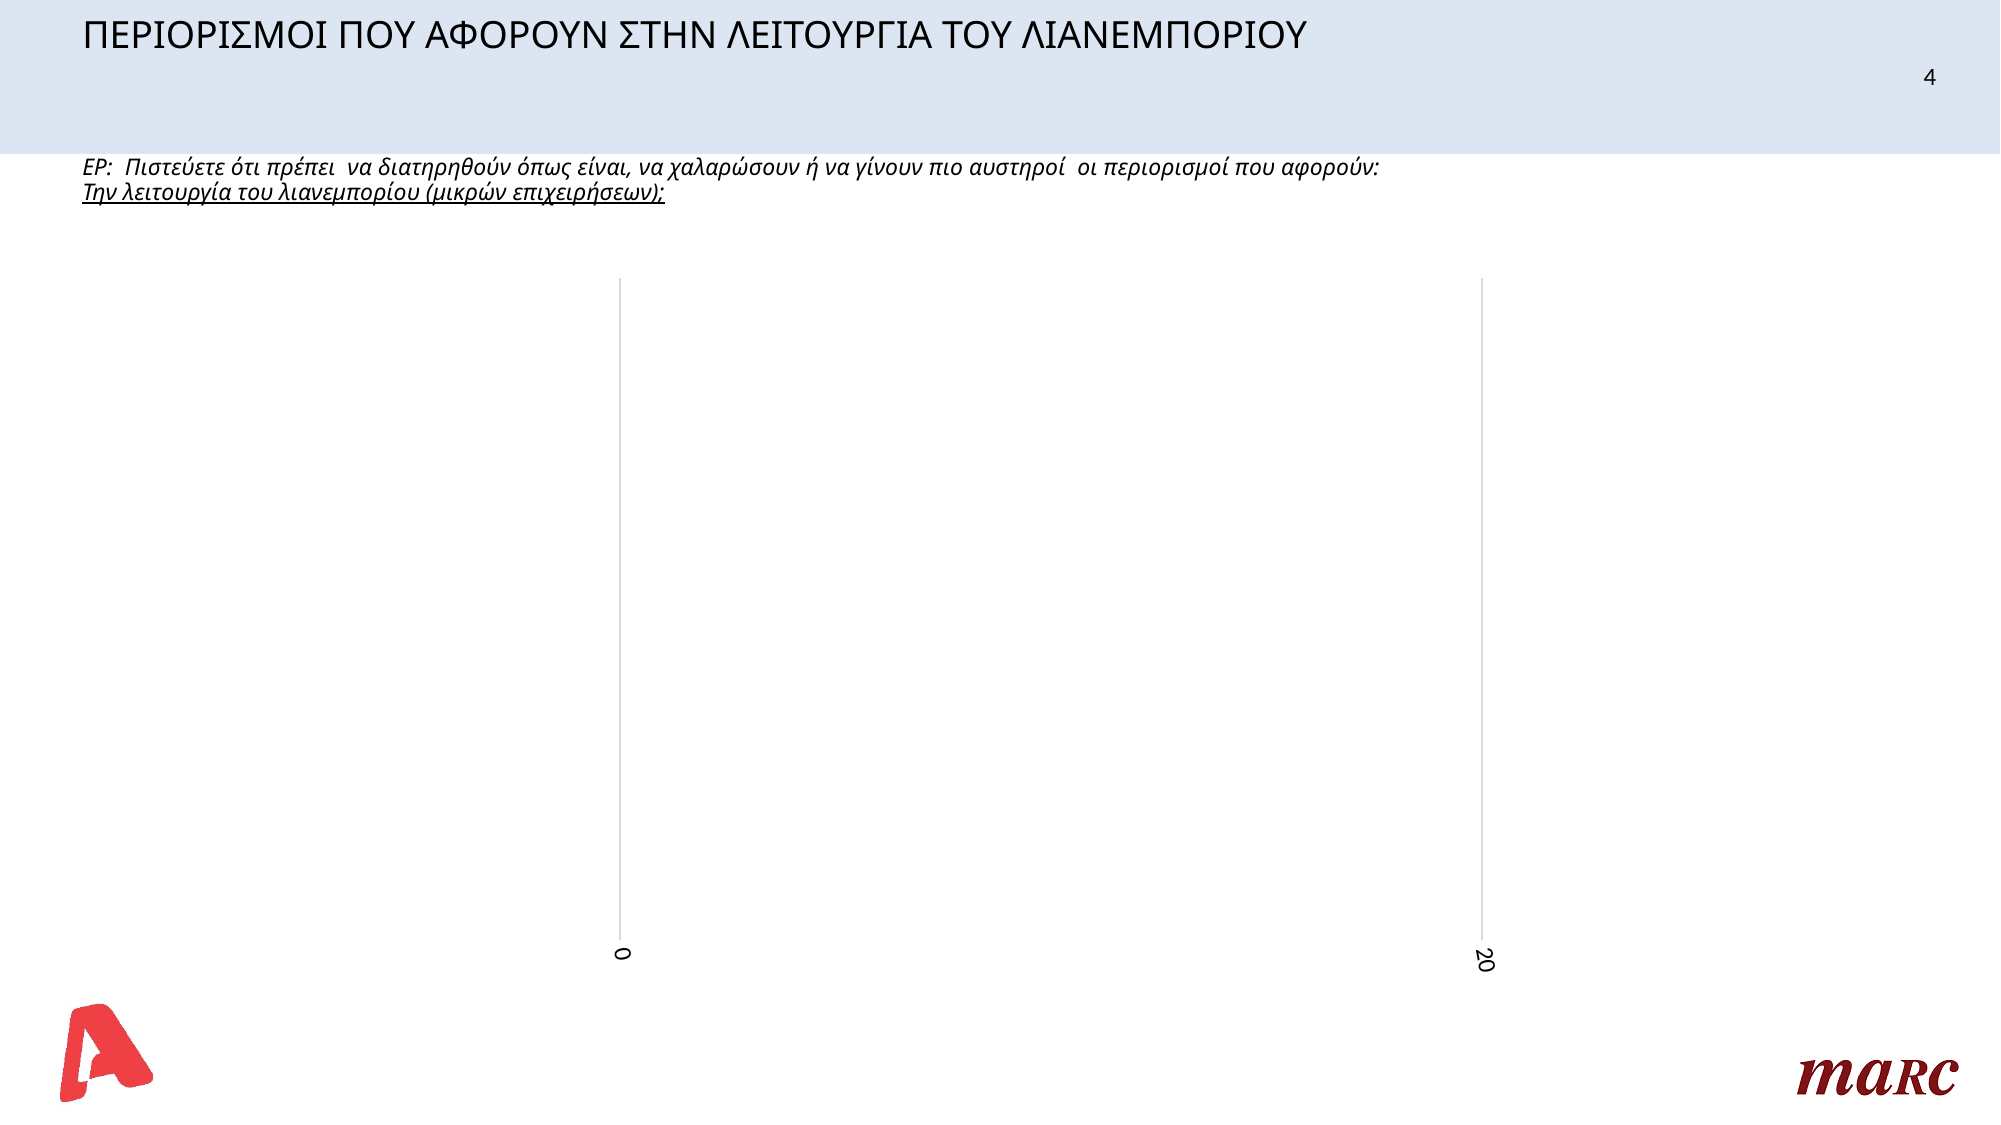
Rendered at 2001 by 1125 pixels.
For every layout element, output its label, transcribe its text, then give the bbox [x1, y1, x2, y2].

text_box <αριθμός> [1916, 9, 1998, 142]
picture [1784, 1049, 1972, 1103]
picture [0, 978, 201, 1121]
chart [332, 235, 1616, 1025]
title ΠΕΡΙΟΡΙΣΜΟΙ ΠΟΥ ΑΦΟΡΟΥΝ ΣΤΗΝ ΛΕΙΤΟΥΡΓΙΑ ΤΟΥ ΛΙΑΝΕΜΠΟΡΙΟΥ ΕΡ: Πιστεύετε ότι πρέπει να διατηρηθούν όπως είναι, να χαλαρώσουν ή να γίνουν πιο αυστηροί οι περιορισμοί που αφορούν: Την λειτουργία του λιανεμπορίου (μικρών επιχειρήσεων); [67, 9, 1916, 142]
